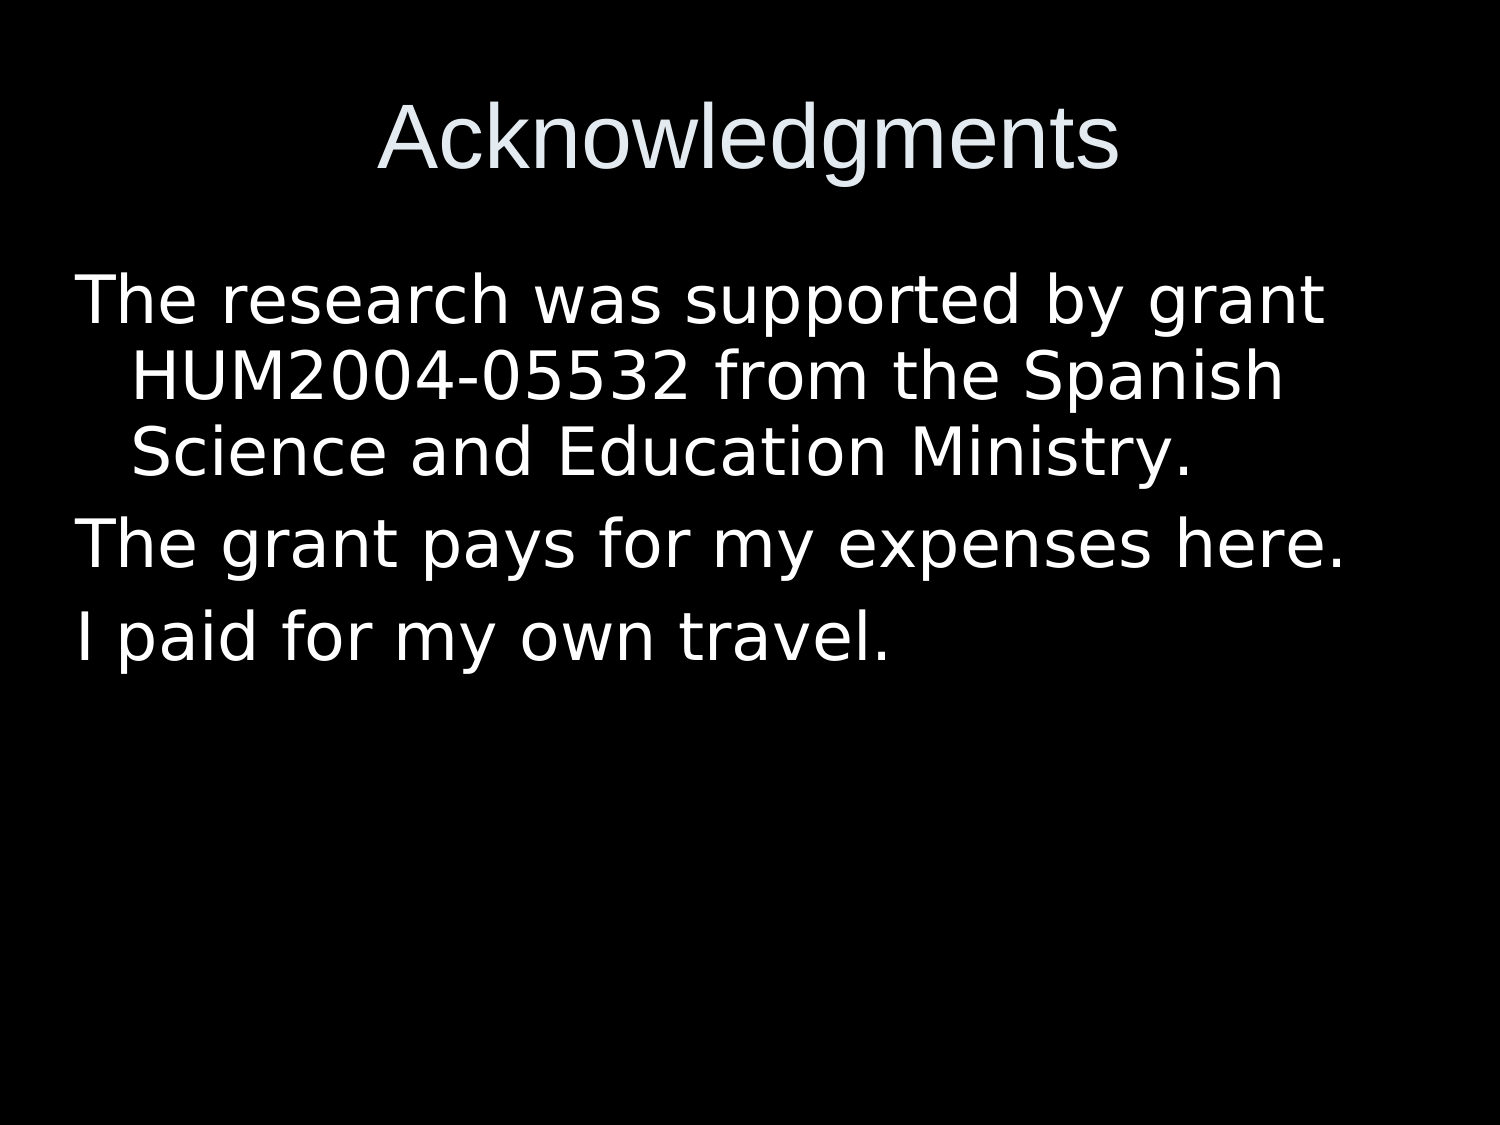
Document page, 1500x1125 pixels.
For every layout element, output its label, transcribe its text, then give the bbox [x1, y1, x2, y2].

title Acknowledgments [75, 28, 1426, 250]
list The research was supported by grant HUM2004-05532 from the Spanish Science and Education Ministry. The grant pays for my expenses here. I paid for my own travel. [75, 262, 1426, 991]
